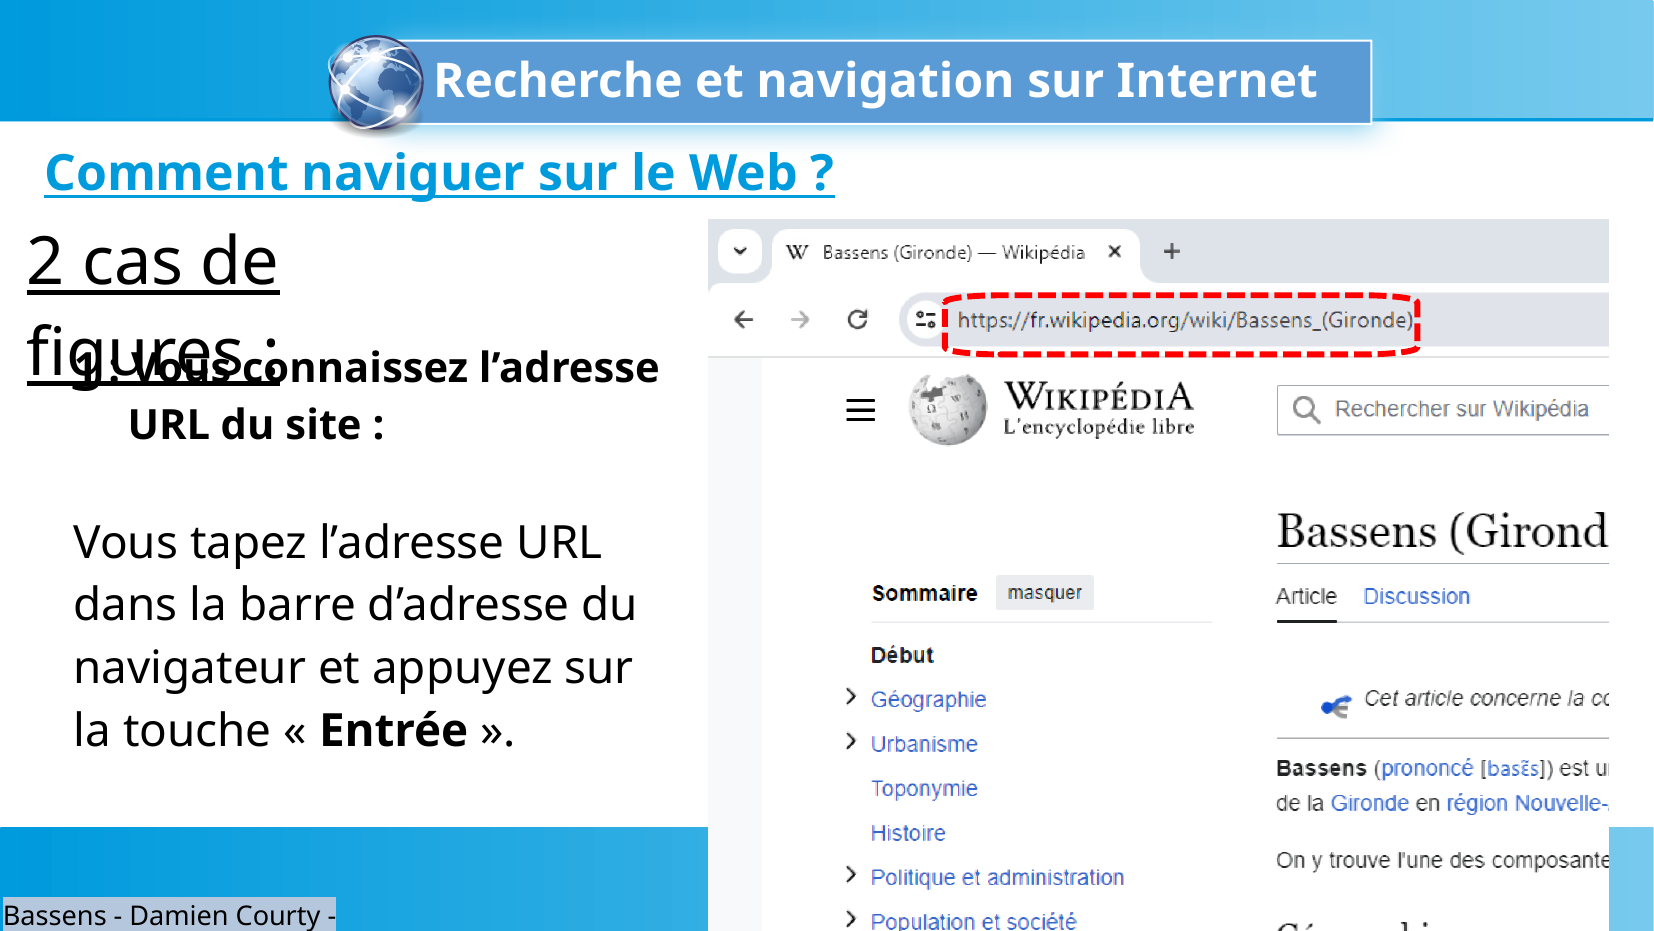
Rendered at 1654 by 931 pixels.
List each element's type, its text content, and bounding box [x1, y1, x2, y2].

text_box Comment naviguer sur le Web ? [29, 129, 857, 305]
text_box Bassens - Damien Courty - 2024 [0, 889, 413, 931]
text_box 1 : Vous connaissez l’adresse URL du site : [59, 330, 680, 444]
picture [324, 35, 427, 140]
picture [708, 219, 1609, 931]
text_box Recherche et navigation sur Internet [427, 40, 1372, 124]
text_box 2 cas de figures : [11, 206, 562, 300]
text_box Vous tapez l’adresse URL dans la barre d’adresse du navigateur et appuyez sur la touche « Entrée ». [59, 501, 680, 732]
text_box [944, 295, 1418, 355]
